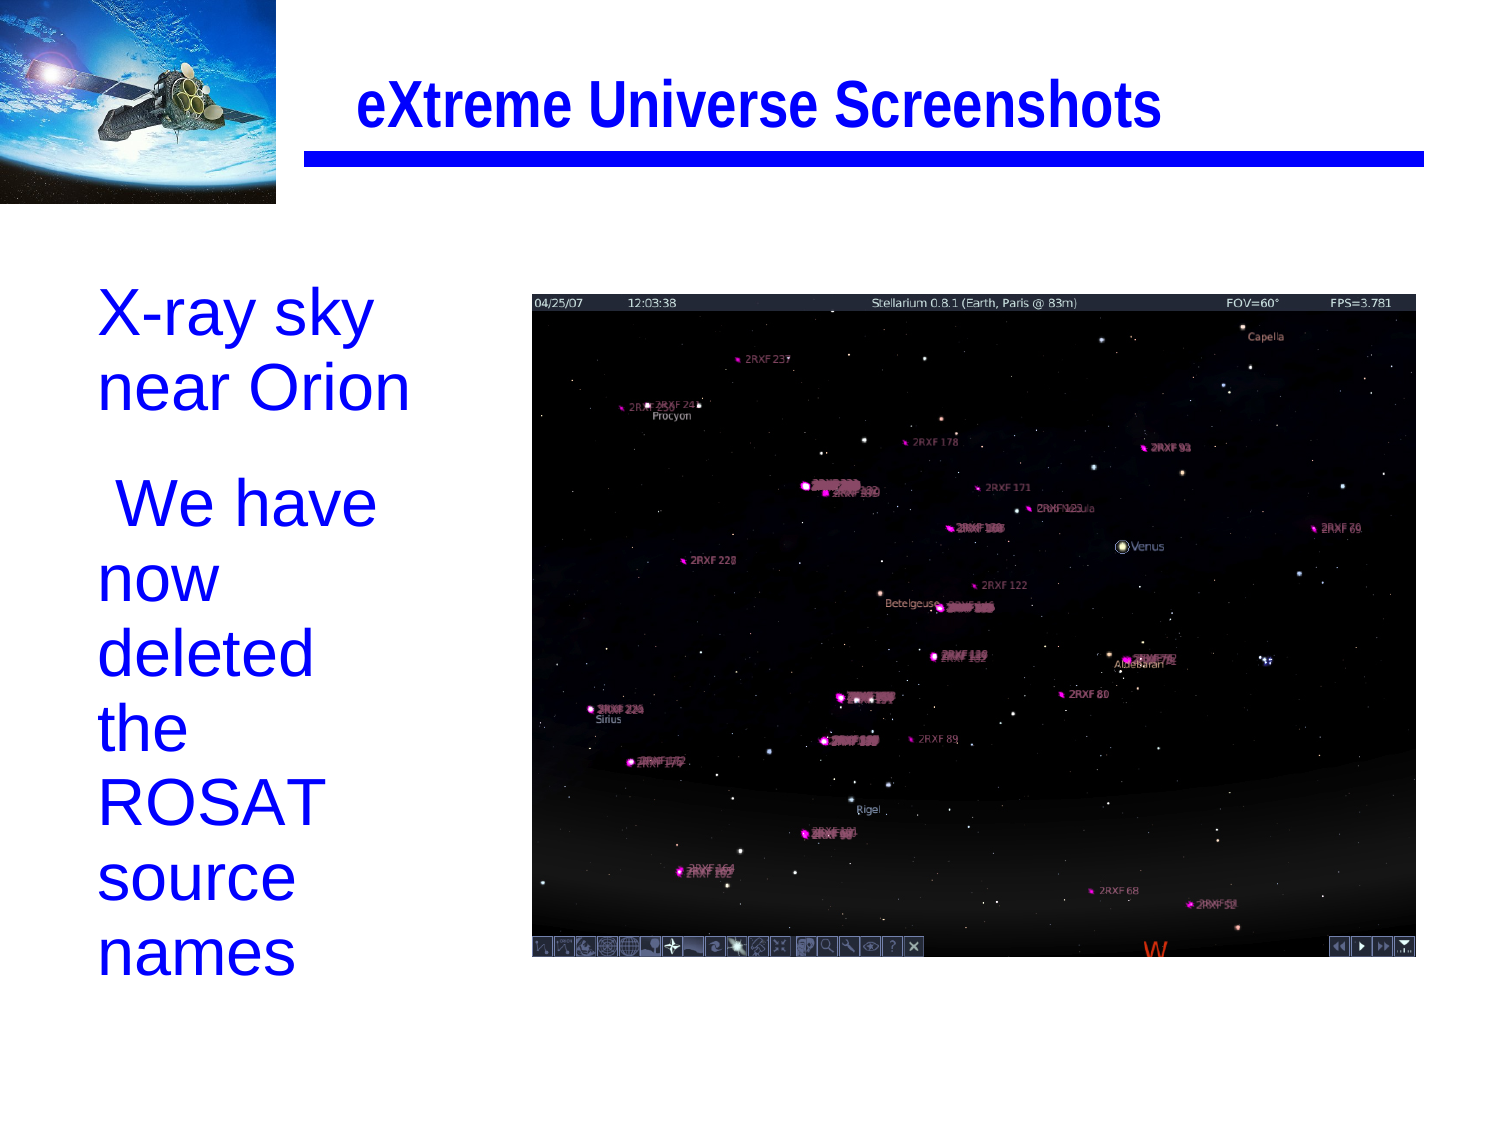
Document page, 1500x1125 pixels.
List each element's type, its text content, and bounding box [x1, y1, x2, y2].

title eXtreme Universe Screenshots [276, 53, 1361, 154]
picture [0, 0, 276, 204]
picture [532, 294, 1416, 957]
text_box X-ray sky near Orion We have now deleted the ROSAT source names [82, 267, 428, 998]
text_box [304, 151, 1423, 167]
